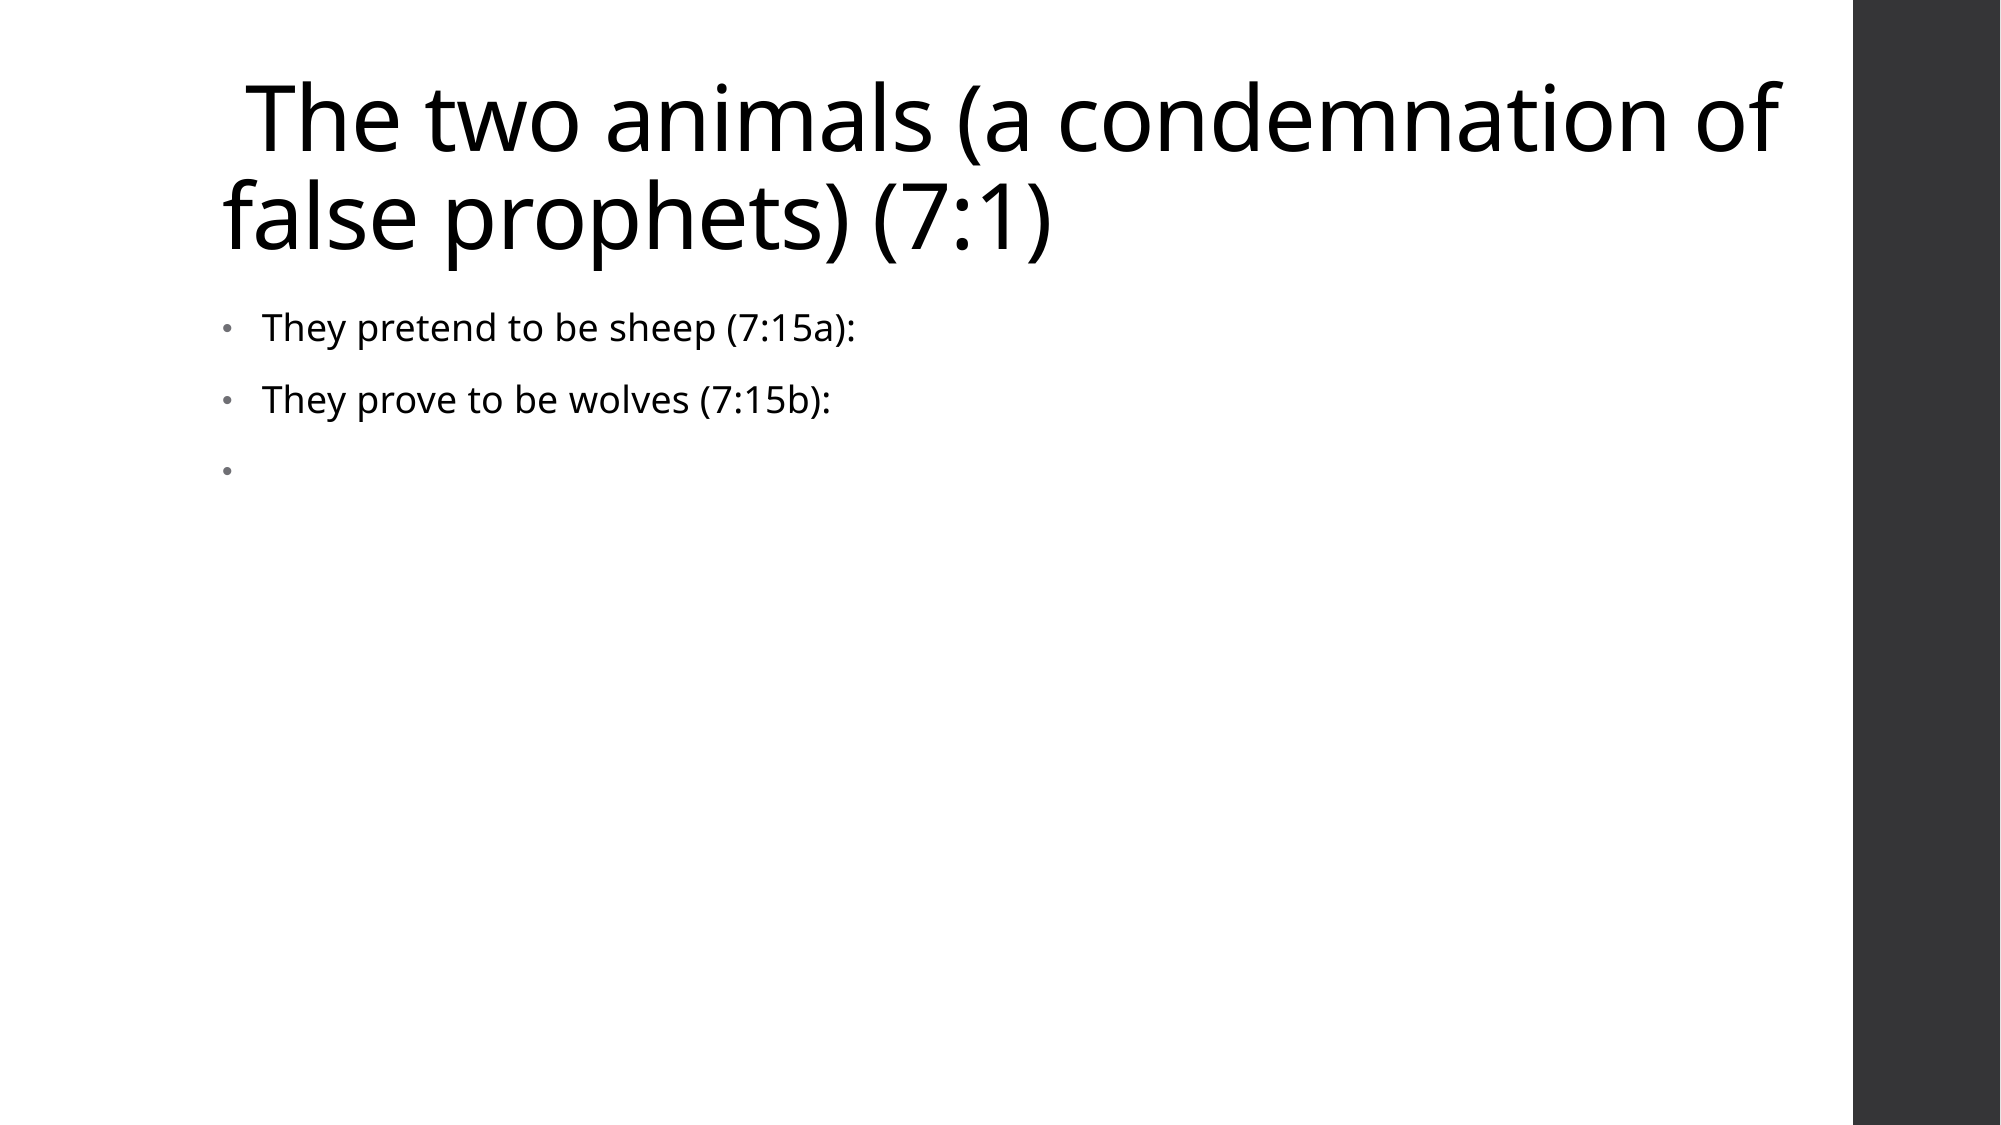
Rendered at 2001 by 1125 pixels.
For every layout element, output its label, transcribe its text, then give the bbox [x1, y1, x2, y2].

list They pretend to be sheep (7:15a): They prove to be wolves (7:15b): [206, 299, 1617, 1014]
title The two animals (a condemnation of false prophets) (7:1) [206, 60, 1797, 278]
